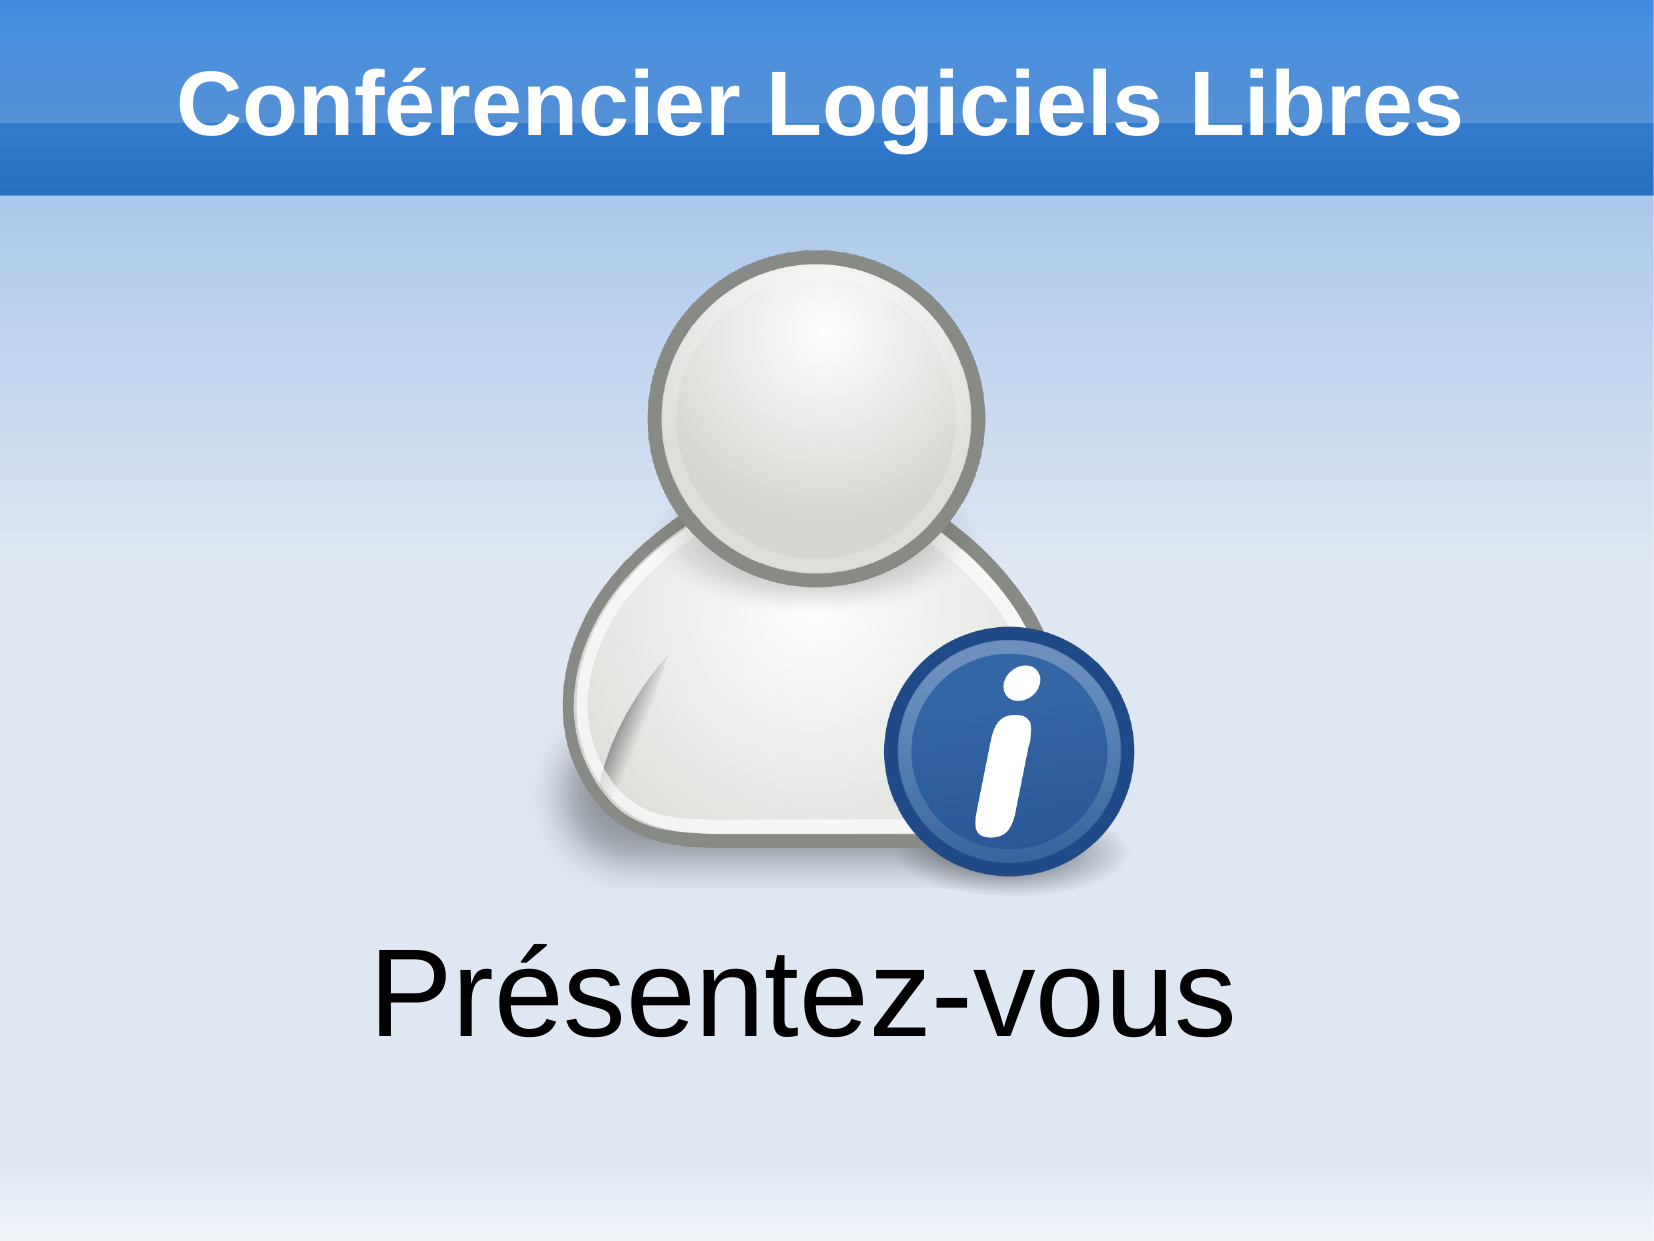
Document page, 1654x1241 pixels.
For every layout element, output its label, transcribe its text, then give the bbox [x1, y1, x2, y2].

text_box Présentez-vous [354, 915, 1253, 1086]
picture [0, 0, 1654, 1241]
title Conférencier Logiciels Libres [76, 0, 1565, 208]
